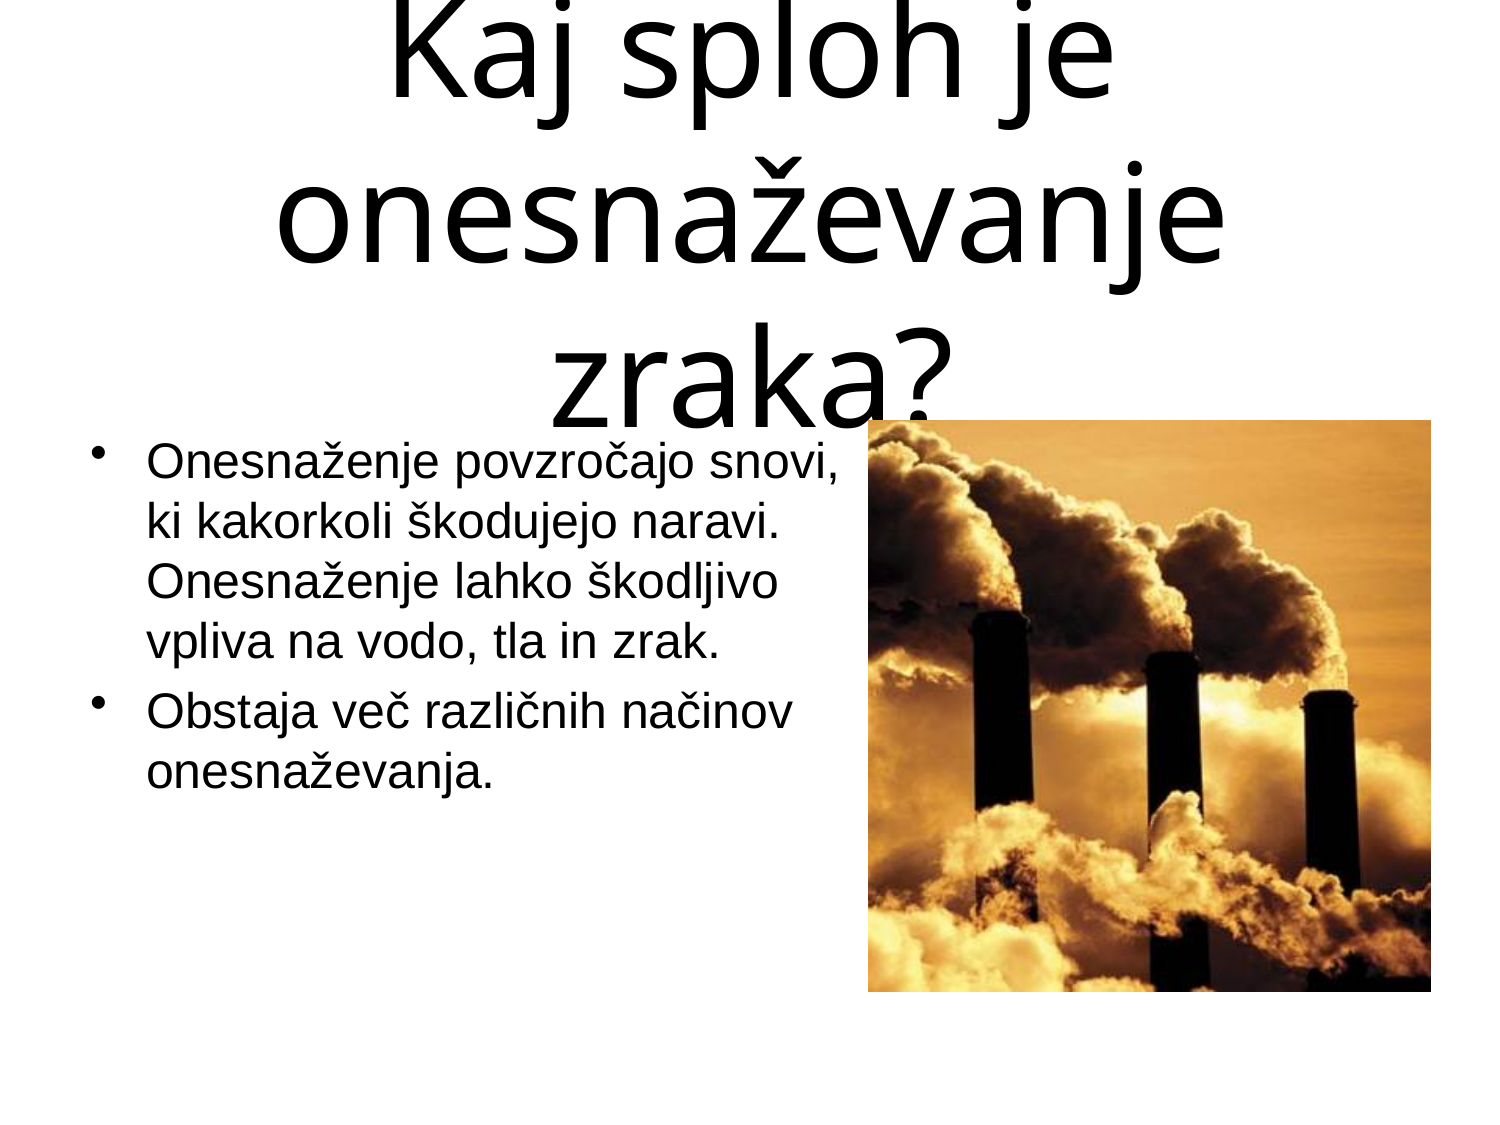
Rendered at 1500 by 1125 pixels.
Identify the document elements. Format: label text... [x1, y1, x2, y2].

title Kaj sploh je onesnaževanje zraka? [76, 113, 1427, 302]
picture [868, 420, 1431, 992]
list Onesnaženje povzročajo snovi, ki kakorkoli škodujejo naravi. Onesnaženje lahko škodljivo vpliva na vodo, tla in zrak. Obstaja več različnih načinov onesnaževanja. [75, 420, 857, 1005]
